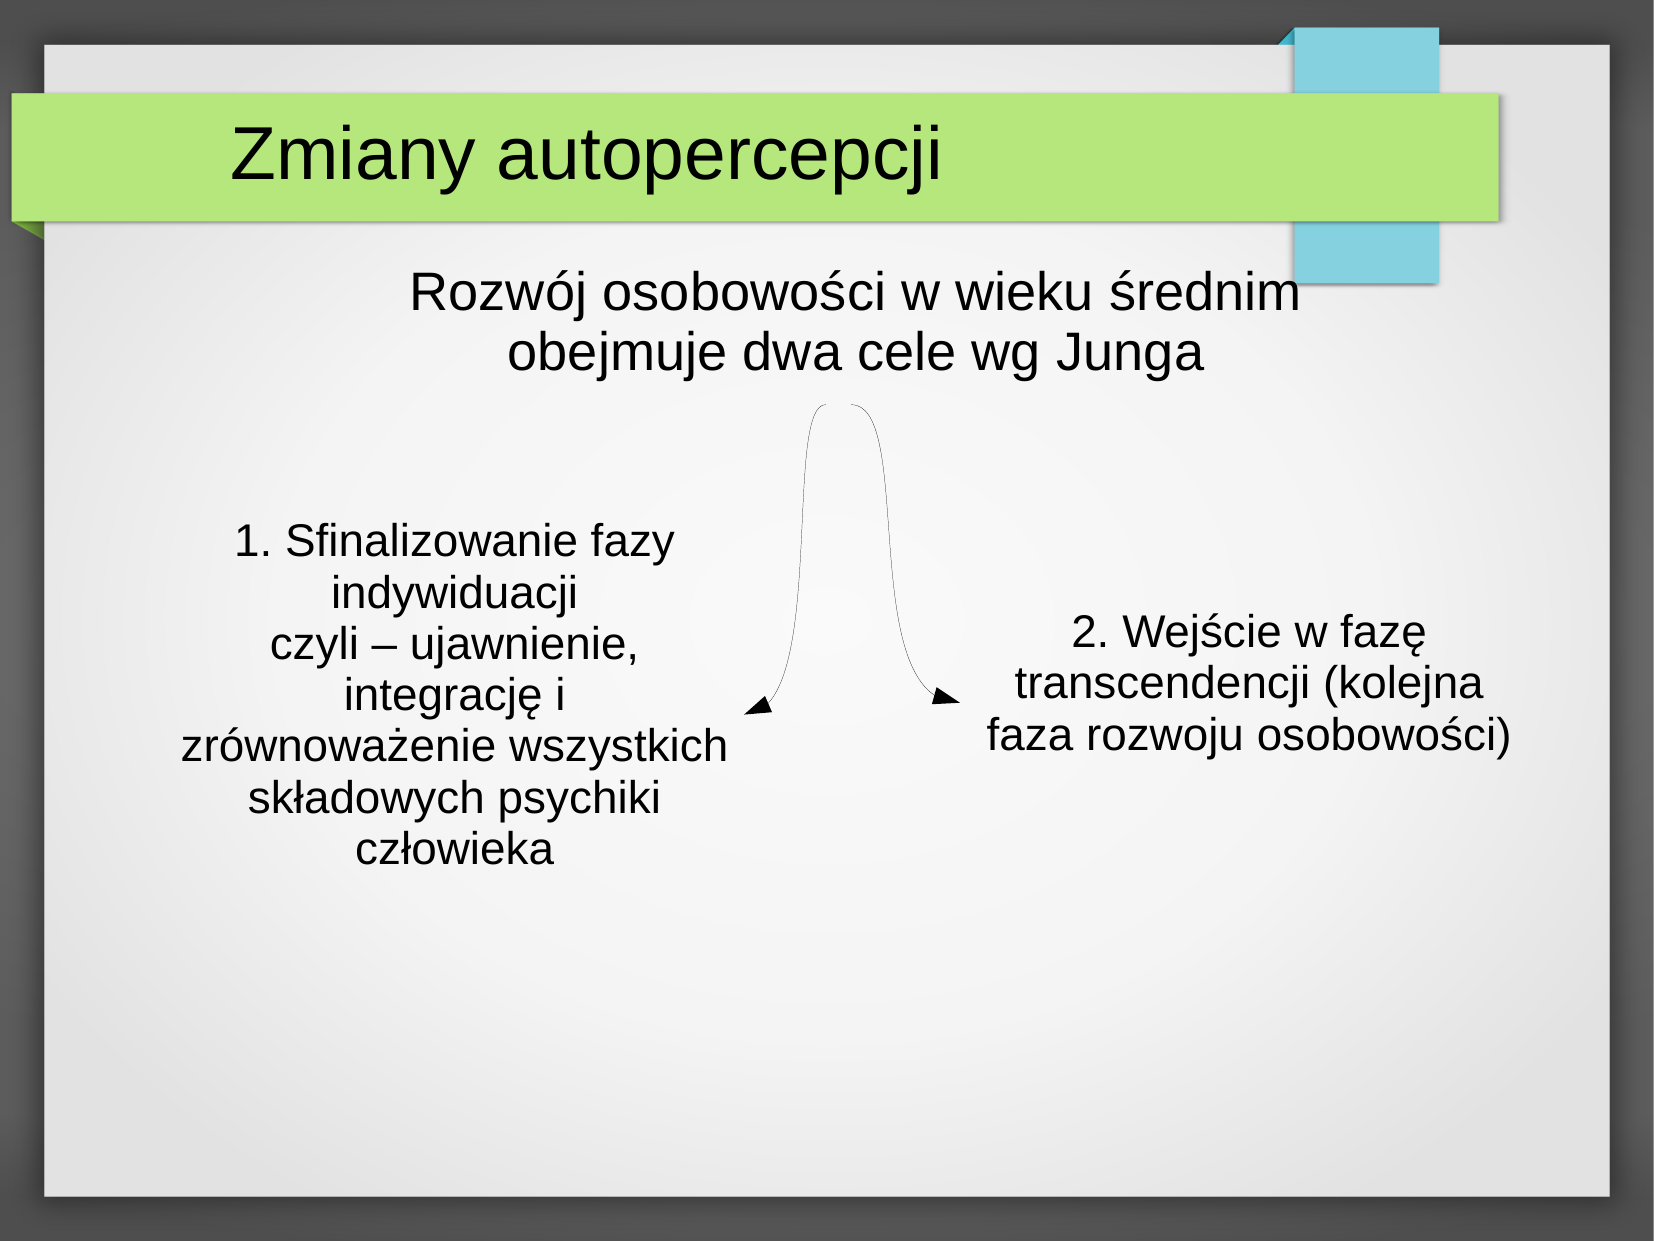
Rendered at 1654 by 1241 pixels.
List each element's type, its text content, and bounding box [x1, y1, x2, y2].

title Zmiany autopercepcji [82, 94, 1264, 213]
text_box Rozwój osobowości w wieku średnim obejmuje dwa cele wg Junga [153, 253, 1347, 390]
text_box 1. Sfinalizowanie fazy indywiduacji czyli – ujawnienie, integrację i zrównoważenie wszystkich składowych psychiki człowieka [165, 507, 745, 922]
text_box 2. Wejście w fazę transcendencji (kolejna faza rozwoju osobowości) [959, 496, 1539, 910]
picture [0, 0, 1654, 1241]
